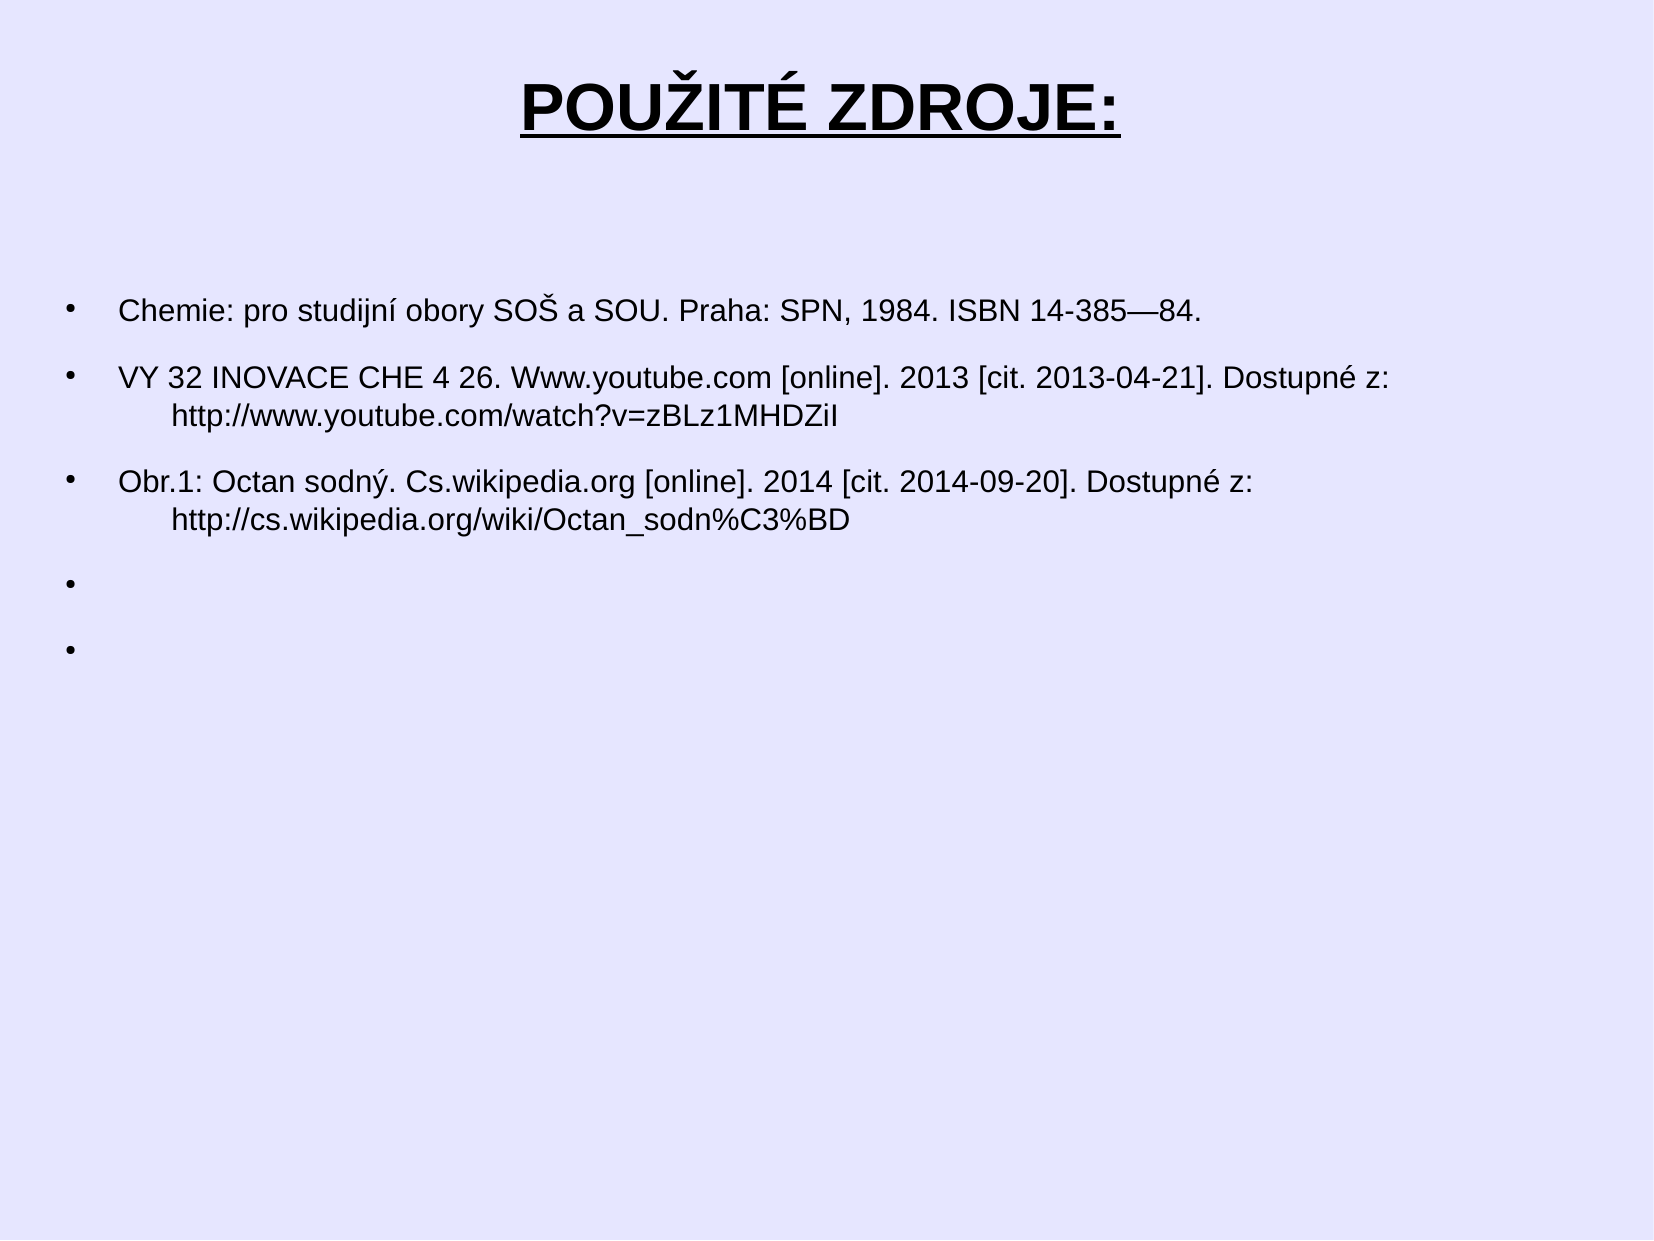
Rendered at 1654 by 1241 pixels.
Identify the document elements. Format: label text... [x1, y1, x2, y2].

list Chemie: pro studijní obory SOŠ a SOU. Praha: SPN, 1984. ISBN 14-385—84. VY 32 INOVACE CHE 4 26. Www.youtube.com [online]. 2013 [cit. 2013-04-21]. Dostupné z: http://www.youtube.com/watch?v=zBLz1MHDZiI Obr.1: Octan sodný. Cs.wikipedia.org [online]. 2014 [cit. 2014-09-20]. Dostupné z: http://cs.wikipedia.org/wiki/Octan_sodn%C3%BD [29, 210, 1625, 1030]
title POUŽITÉ ZDROJE: [76, 0, 1565, 208]
